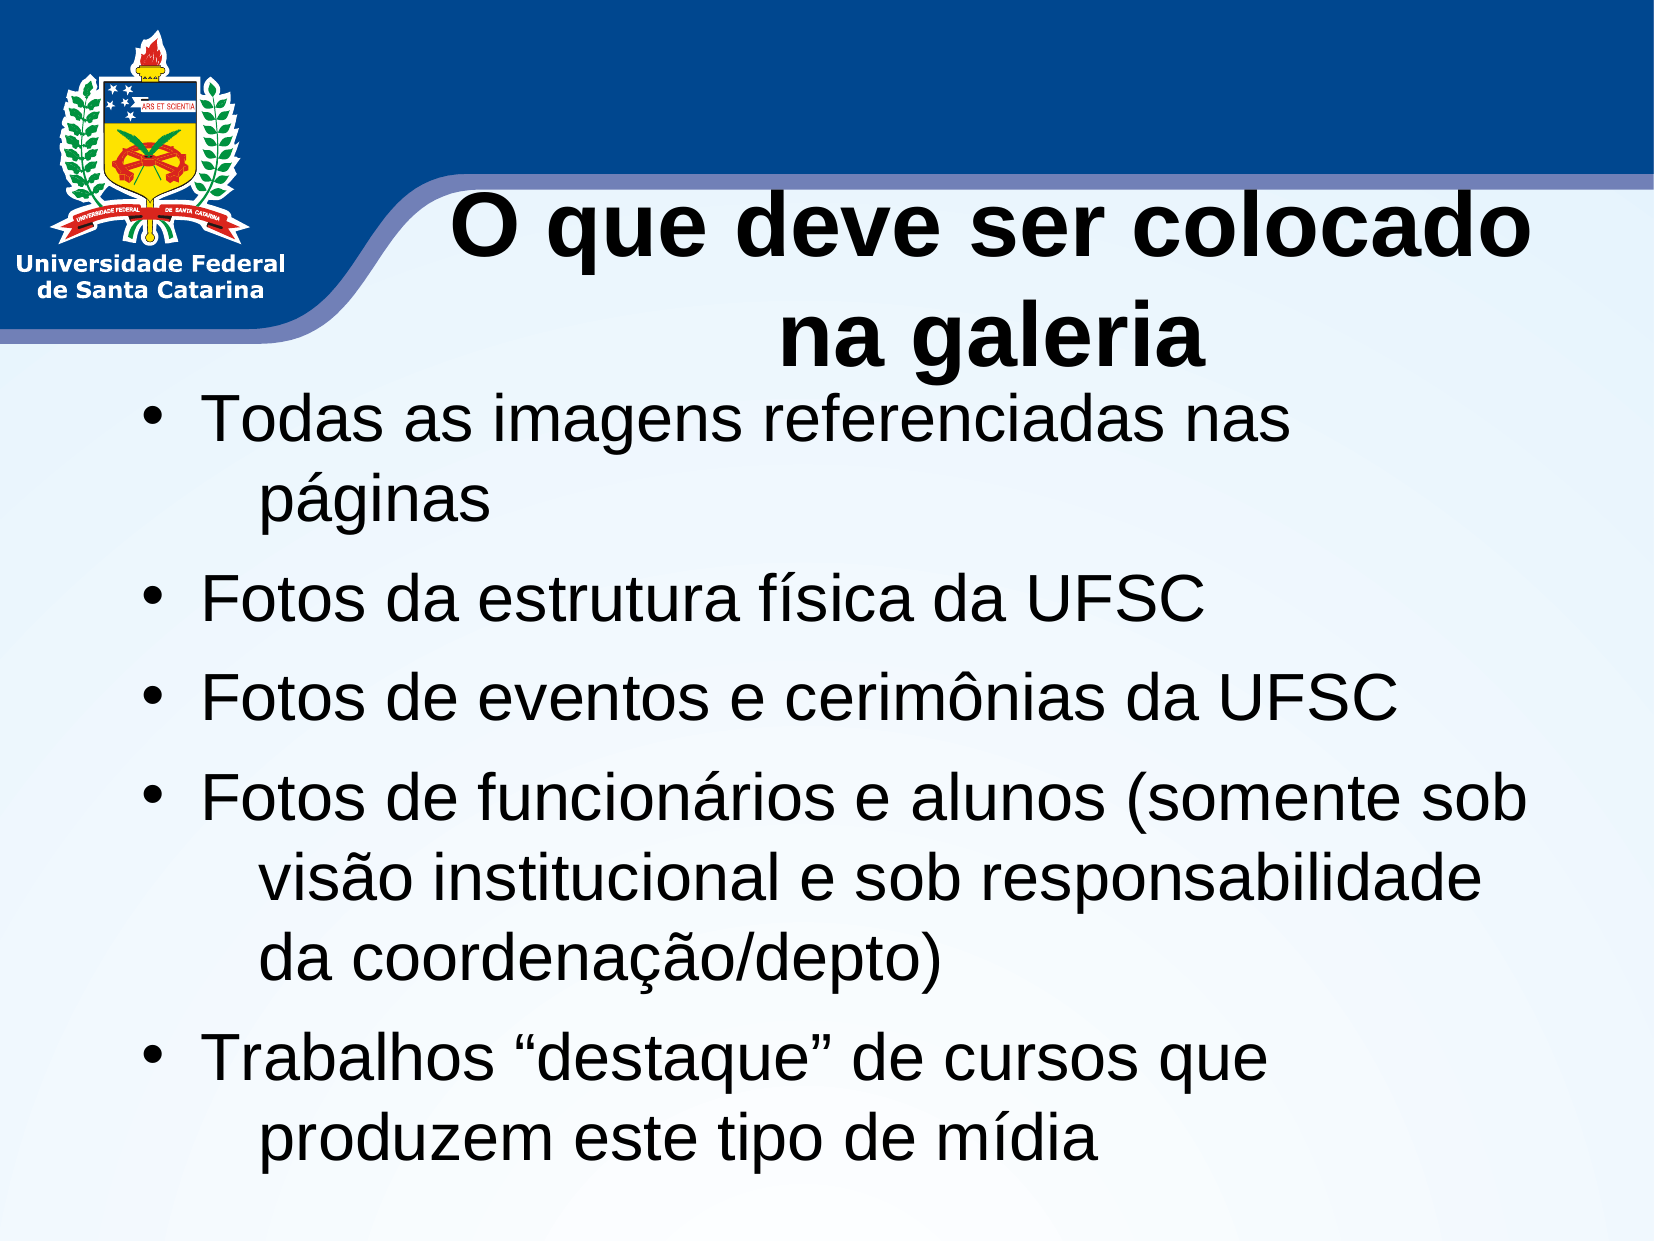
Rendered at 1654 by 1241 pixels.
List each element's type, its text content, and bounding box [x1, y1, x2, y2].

list Todas as imagens referenciadas nas páginas Fotos da estrutura física da UFSC Fotos de eventos e cerimônias da UFSC Fotos de funcionários e alunos (somente sob visão institucional e sob responsabilidade da coordenação/depto) Trabalhos “destaque” de cursos que produzem este tipo de mídia [141, 374, 1541, 1194]
title O que deve ser colocado na galeria [383, 163, 1601, 386]
